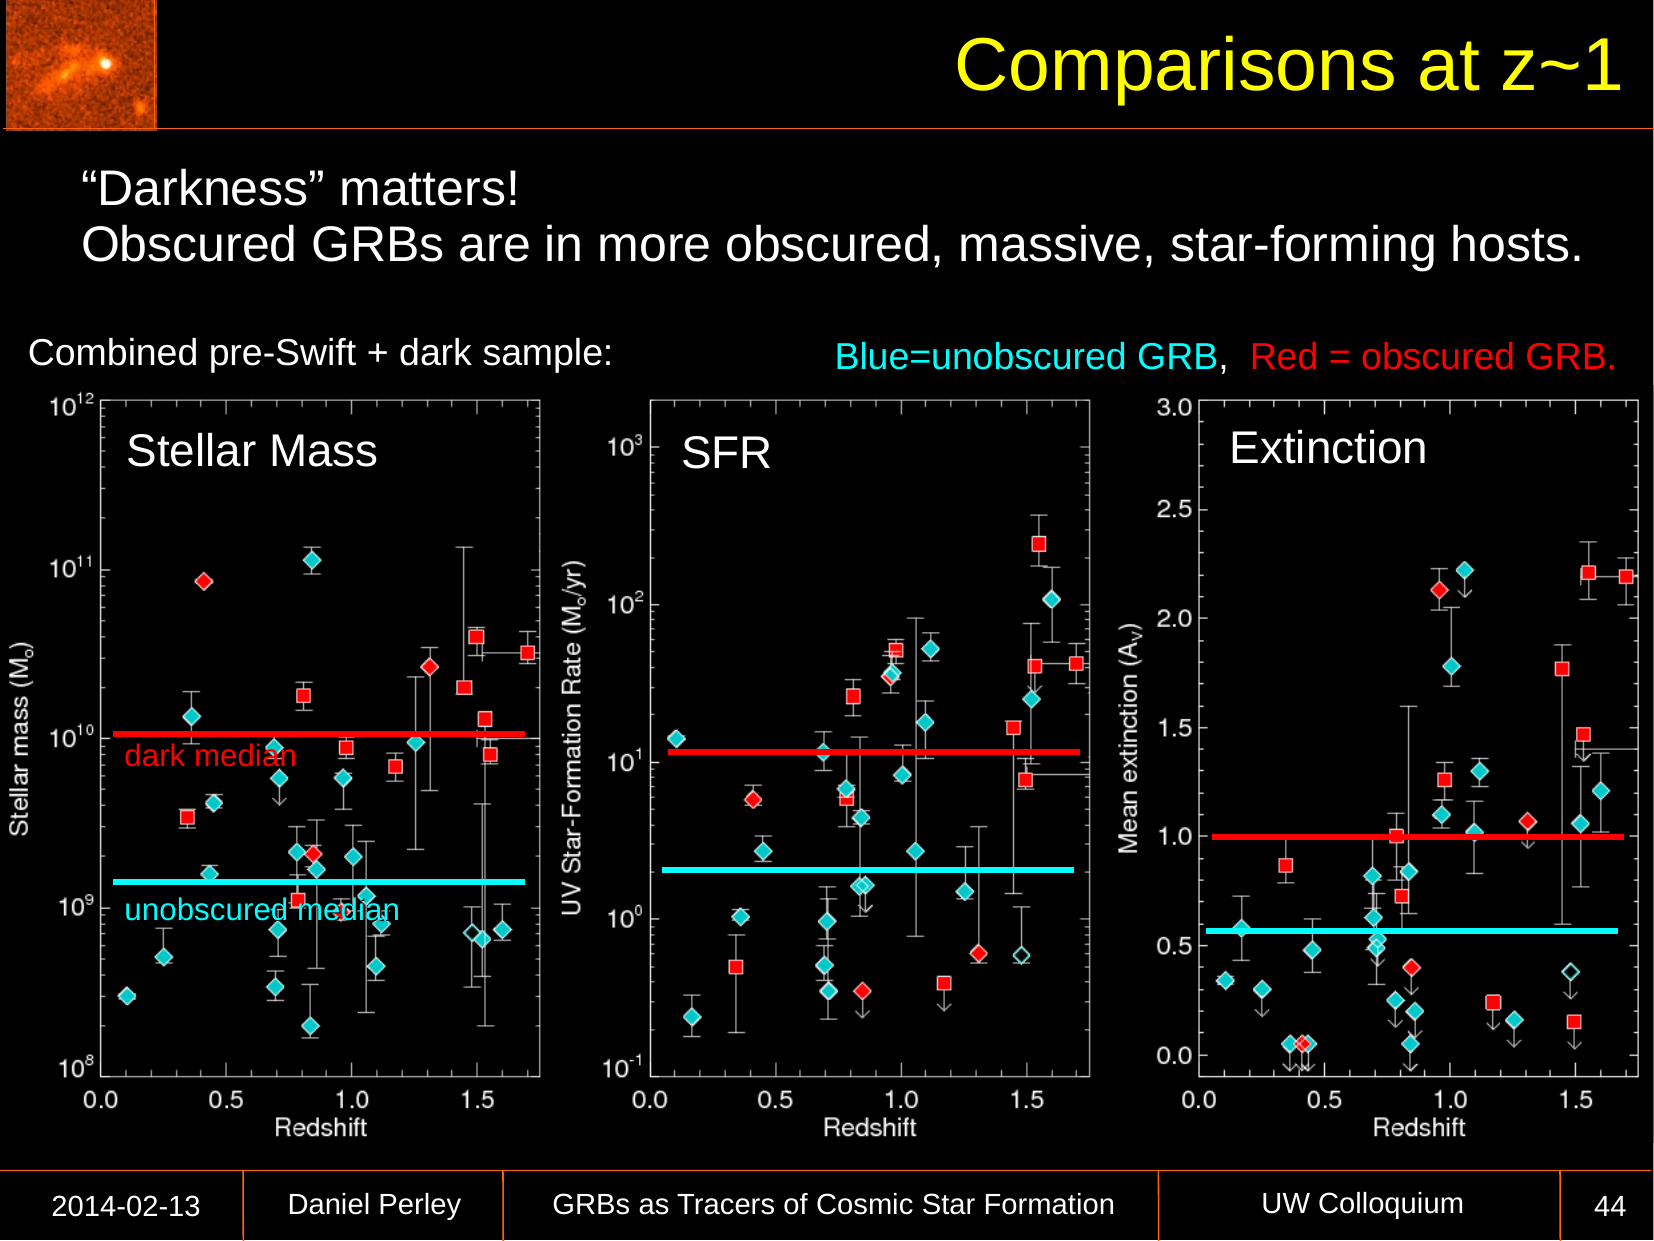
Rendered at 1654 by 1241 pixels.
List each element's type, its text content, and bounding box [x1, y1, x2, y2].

title Comparisons at z~1 [187, 21, 1624, 108]
text_box Blue=unobscured GRB, Red = obscured GRB. [726, 324, 1635, 393]
text_box dark median [106, 728, 338, 784]
text_box Combined pre-Swift + dark sample: [10, 321, 723, 385]
text_box unobscured median [106, 881, 451, 938]
text_box “Darkness” matters! Obscured GRBs are in more obscured, massive, star-forming hosts. [63, 150, 1639, 283]
picture [0, 385, 1654, 1143]
text_box SFR [663, 417, 1076, 490]
picture [7, 0, 154, 128]
text_box Stellar Mass [108, 414, 522, 487]
text_box Extinction [1211, 411, 1625, 484]
